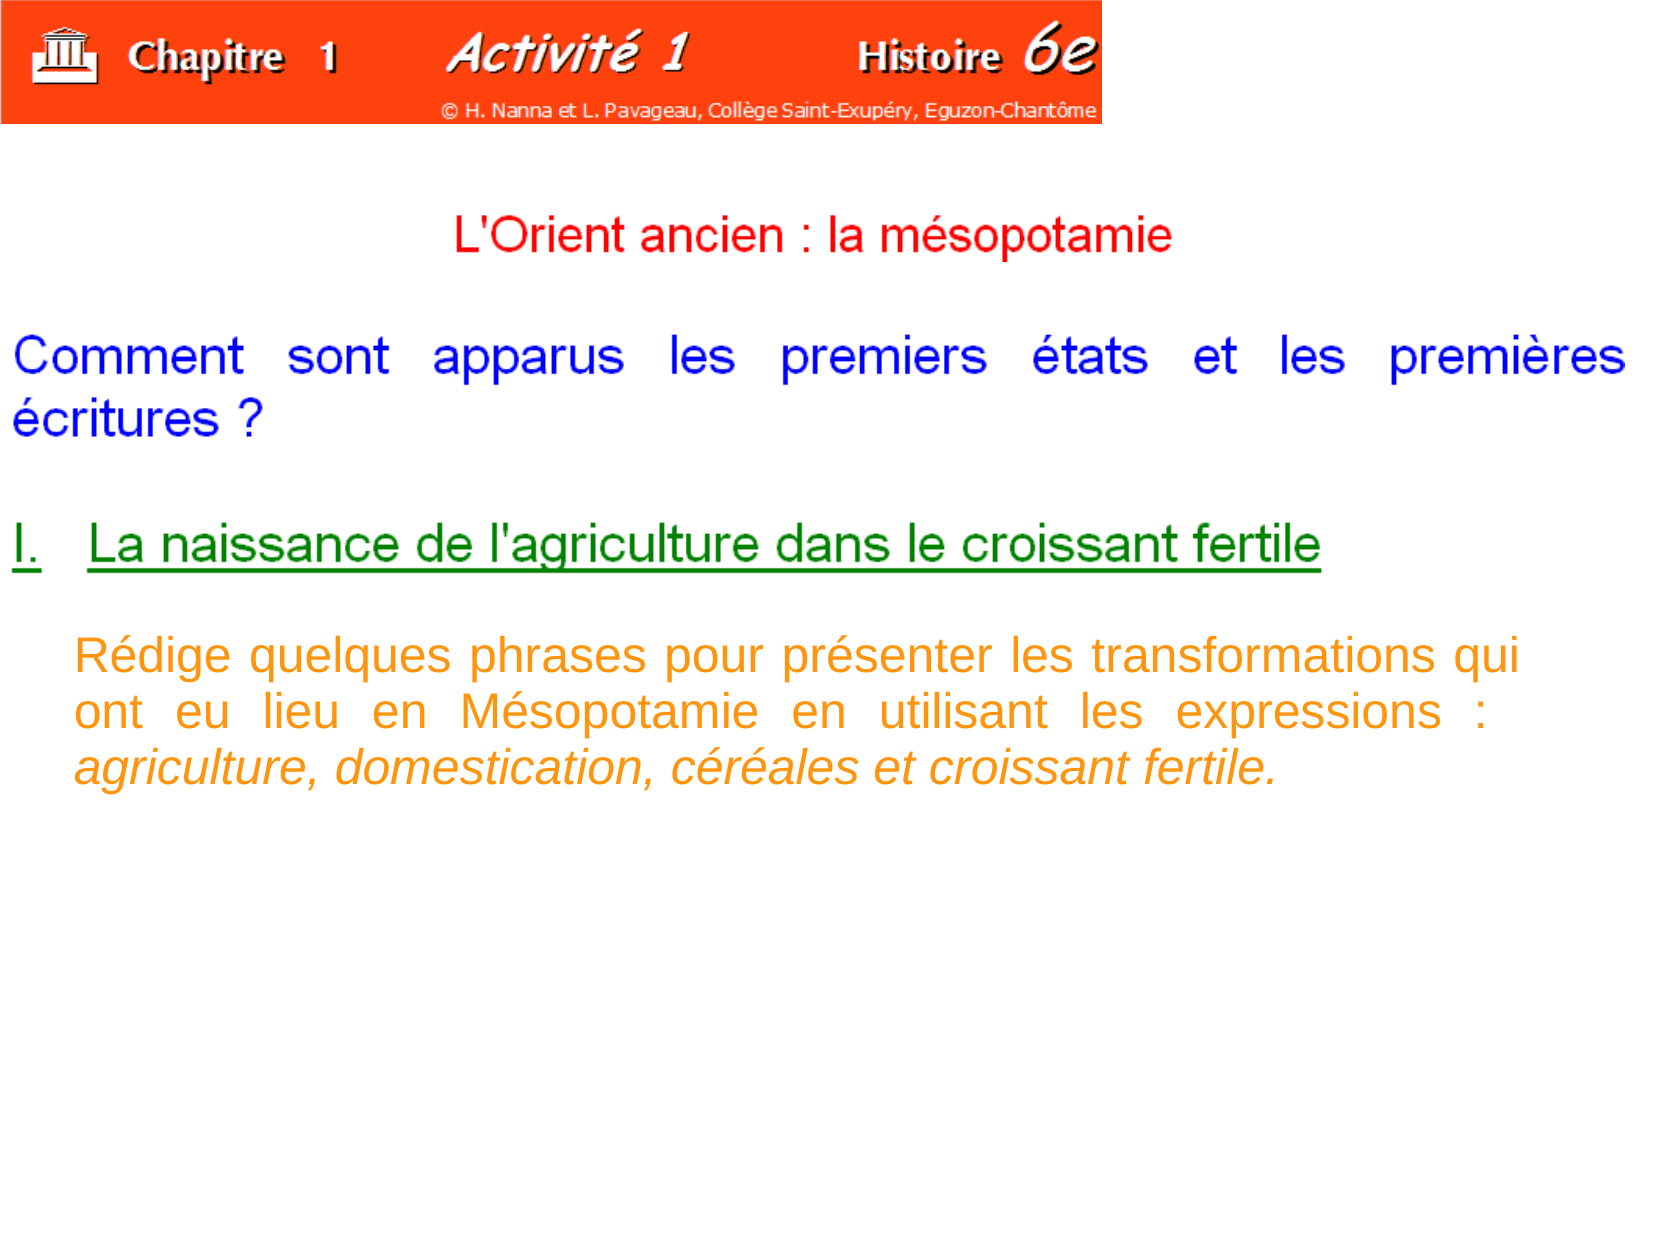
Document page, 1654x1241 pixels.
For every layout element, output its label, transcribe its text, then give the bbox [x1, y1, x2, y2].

picture [0, 0, 1102, 124]
text_box Rédige quelques phrases pour présenter les transformations qui ont eu lieu en Mésopotamie en utilisant les expressions : agriculture, domestication, céréales et croissant fertile. [59, 620, 1536, 802]
picture [6, 324, 1625, 639]
picture [10, 206, 1625, 262]
